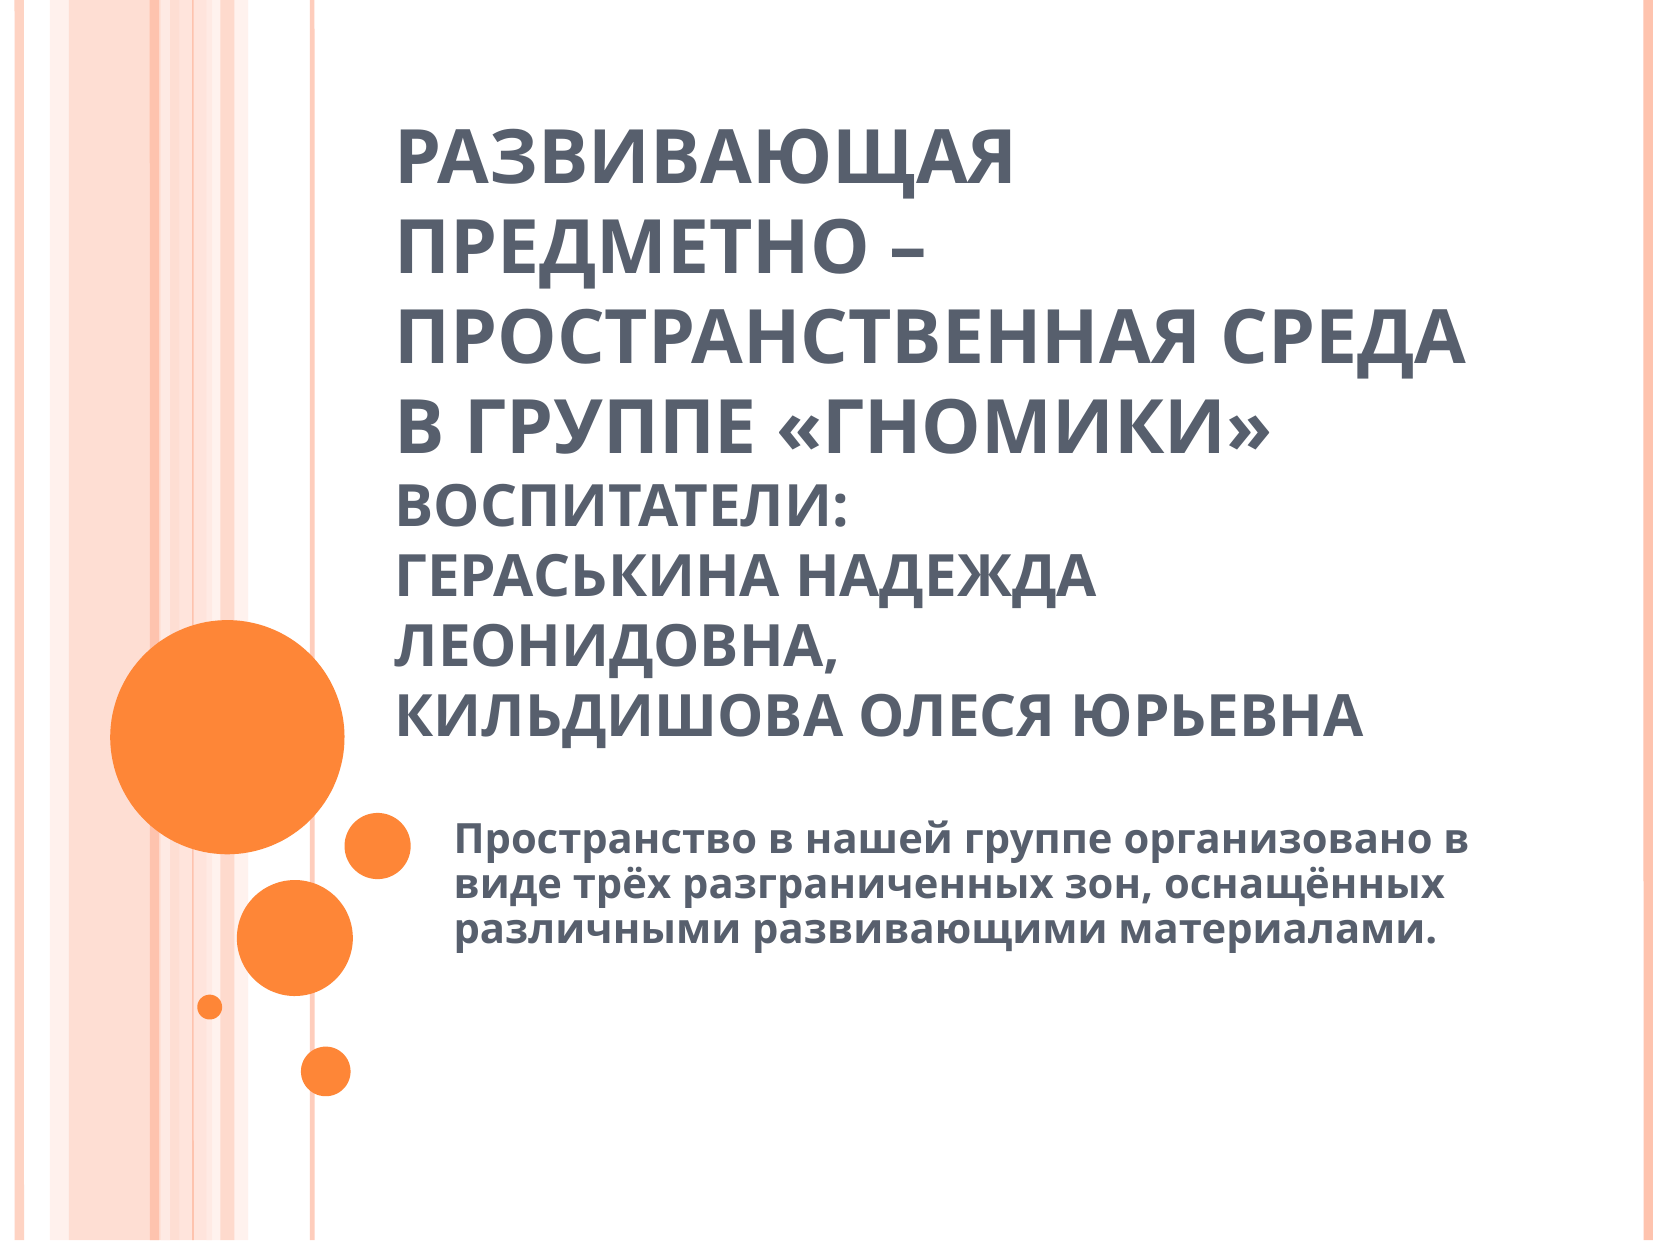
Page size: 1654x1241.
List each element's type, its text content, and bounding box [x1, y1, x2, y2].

subtitle Пространство в нашей группе организовано в виде трёх разграниченных зон, оснащённых различными развивающими материалами. [437, 809, 1489, 1010]
title Развивающая предметно –пространственная среда в группе «Гномики» Воспитатели: Гераськина Надежда Леонидовна, Кильдишова Олеся Юрьевна [377, 100, 1530, 680]
